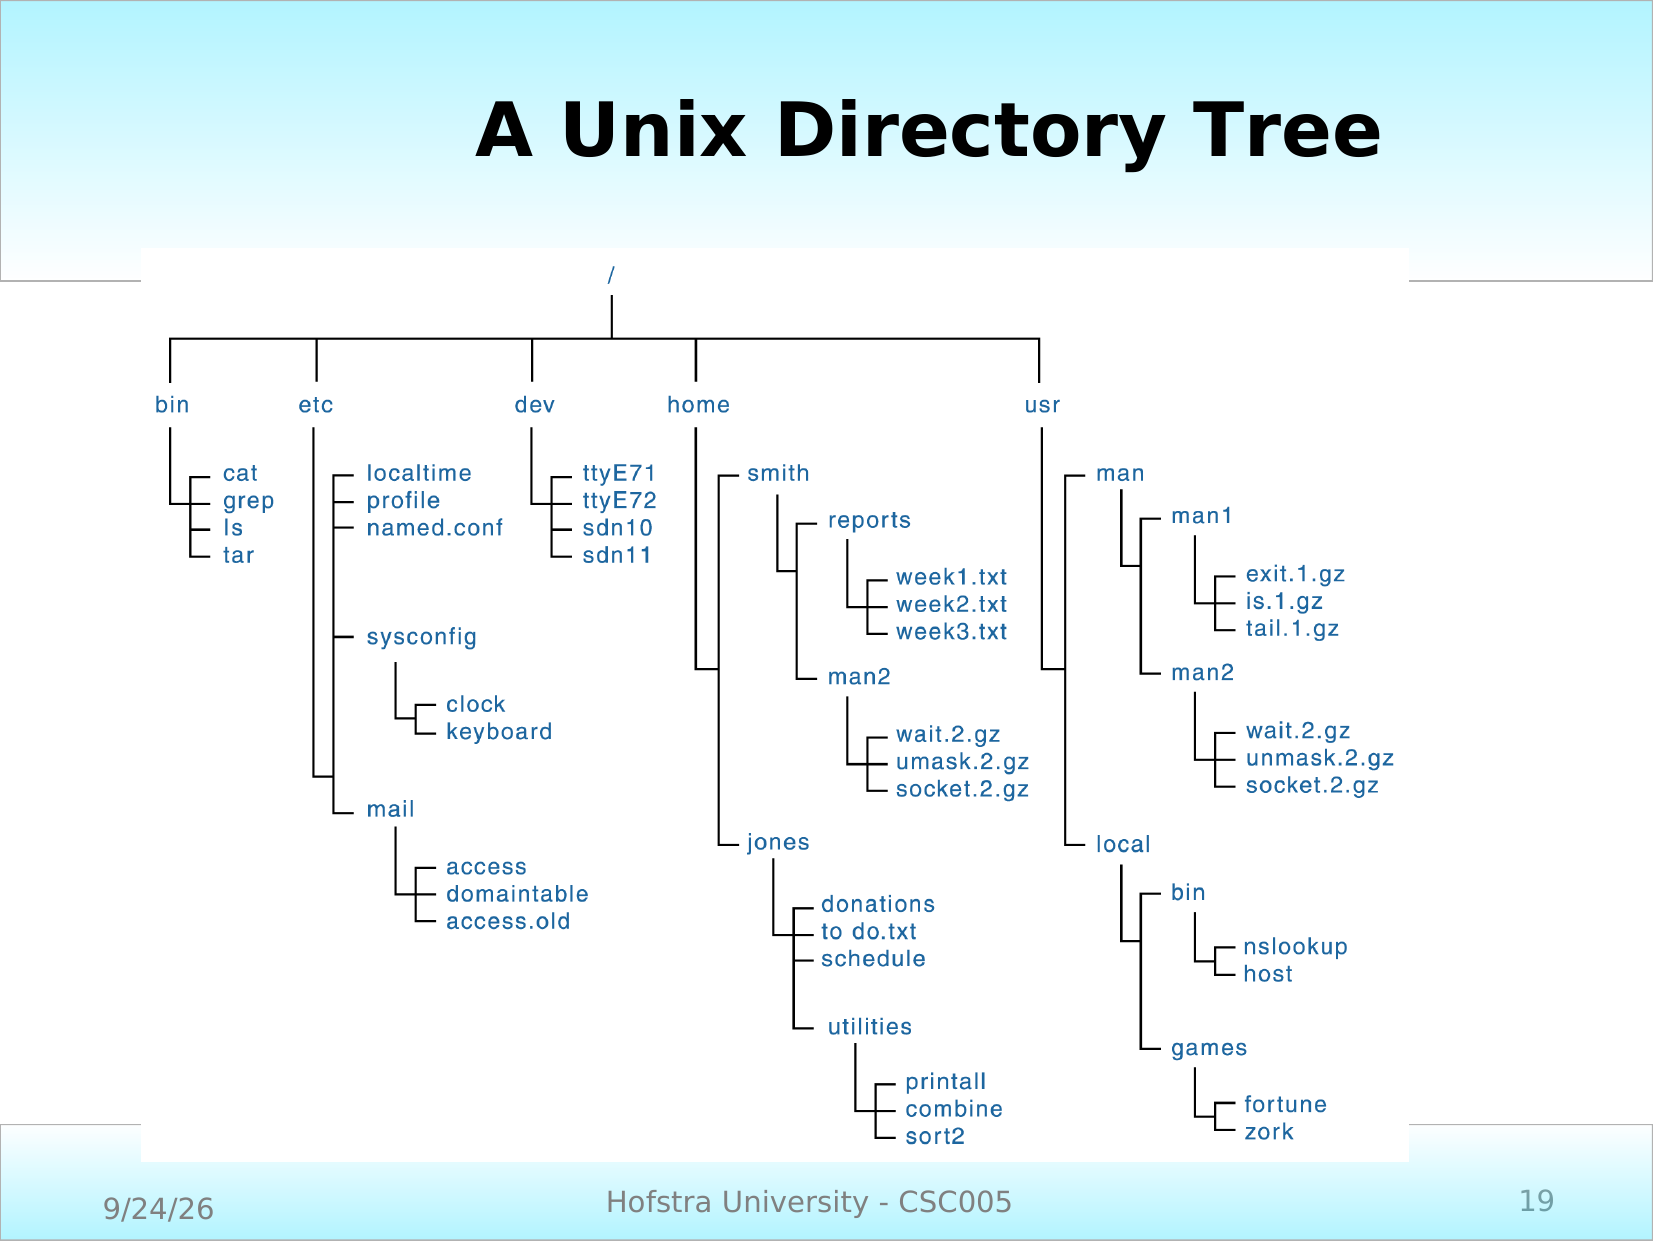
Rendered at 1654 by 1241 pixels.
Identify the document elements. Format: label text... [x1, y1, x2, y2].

title A Unix Directory Tree [247, 23, 1612, 239]
picture [141, 248, 1409, 1162]
